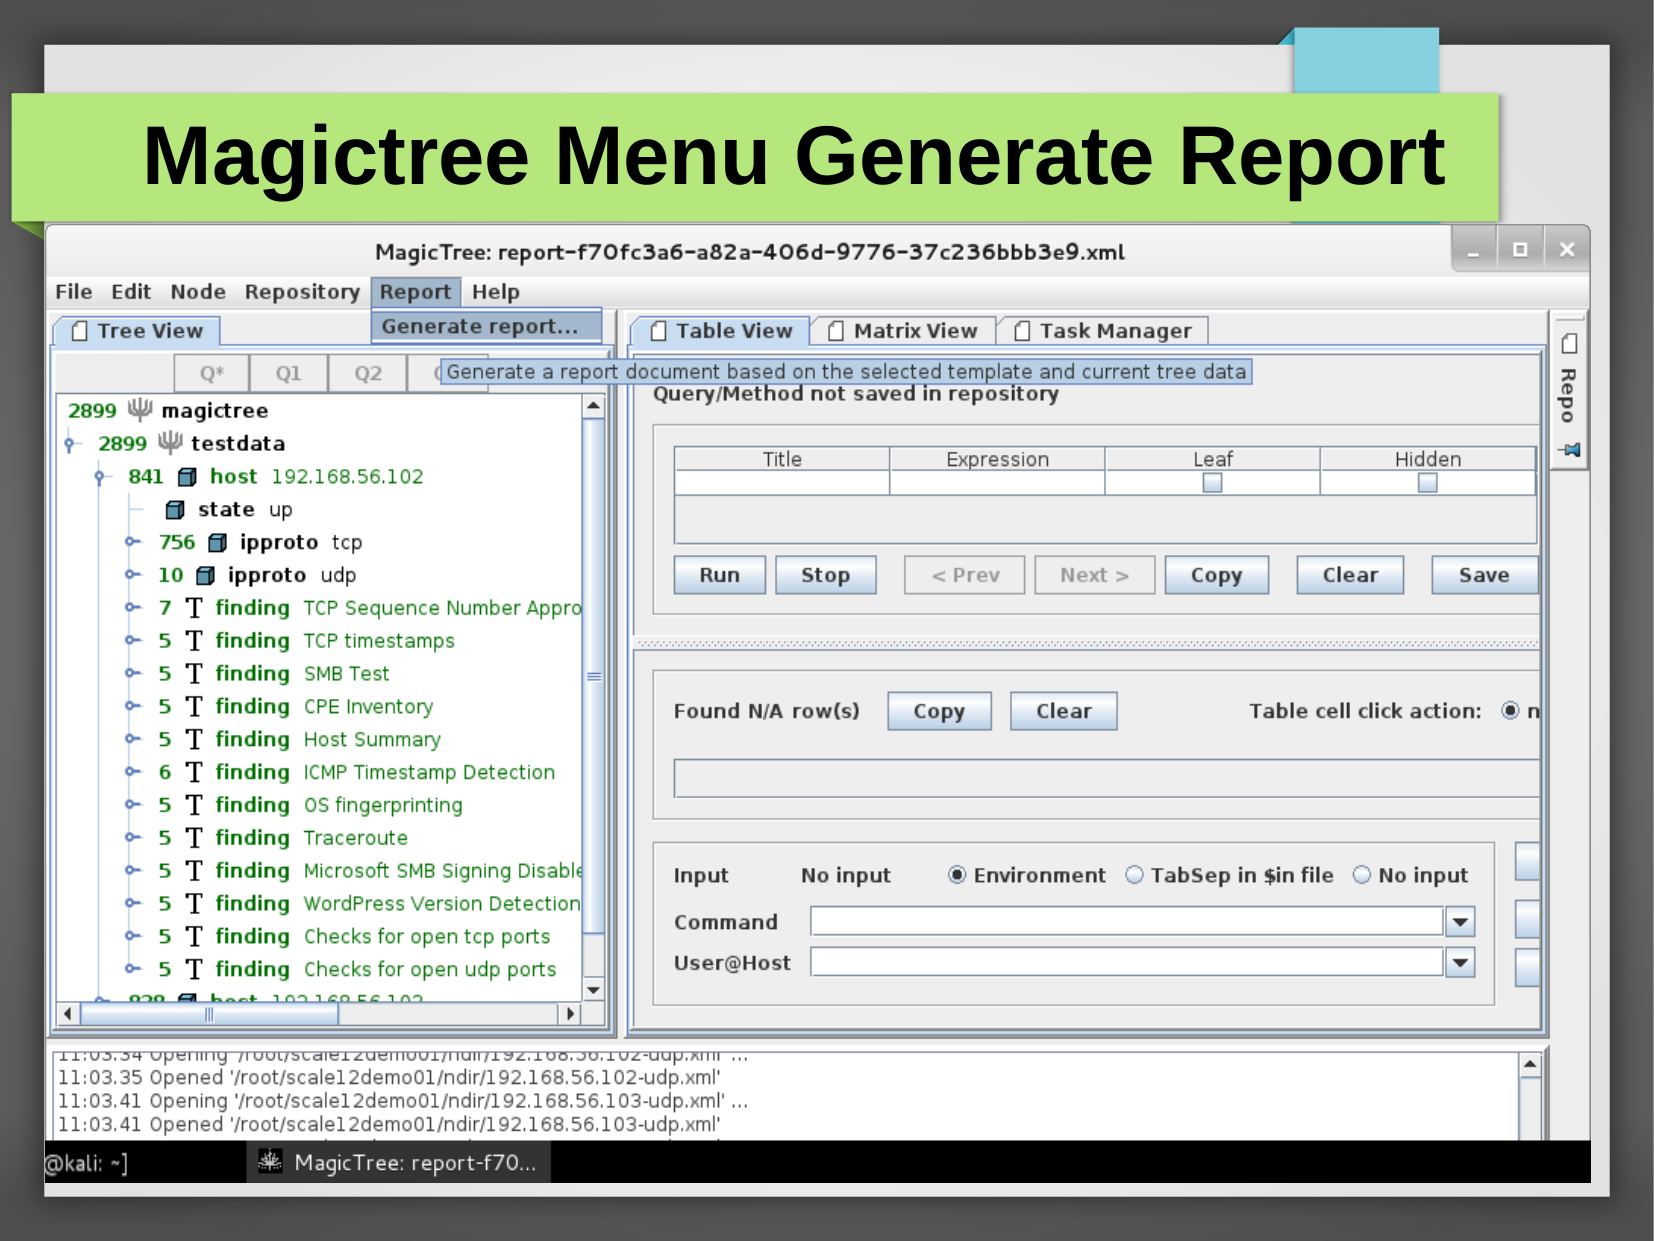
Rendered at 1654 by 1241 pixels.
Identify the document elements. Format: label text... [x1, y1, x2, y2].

text_box Magictree Menu Generate Report [128, 102, 1486, 211]
picture [0, 0, 1654, 1241]
